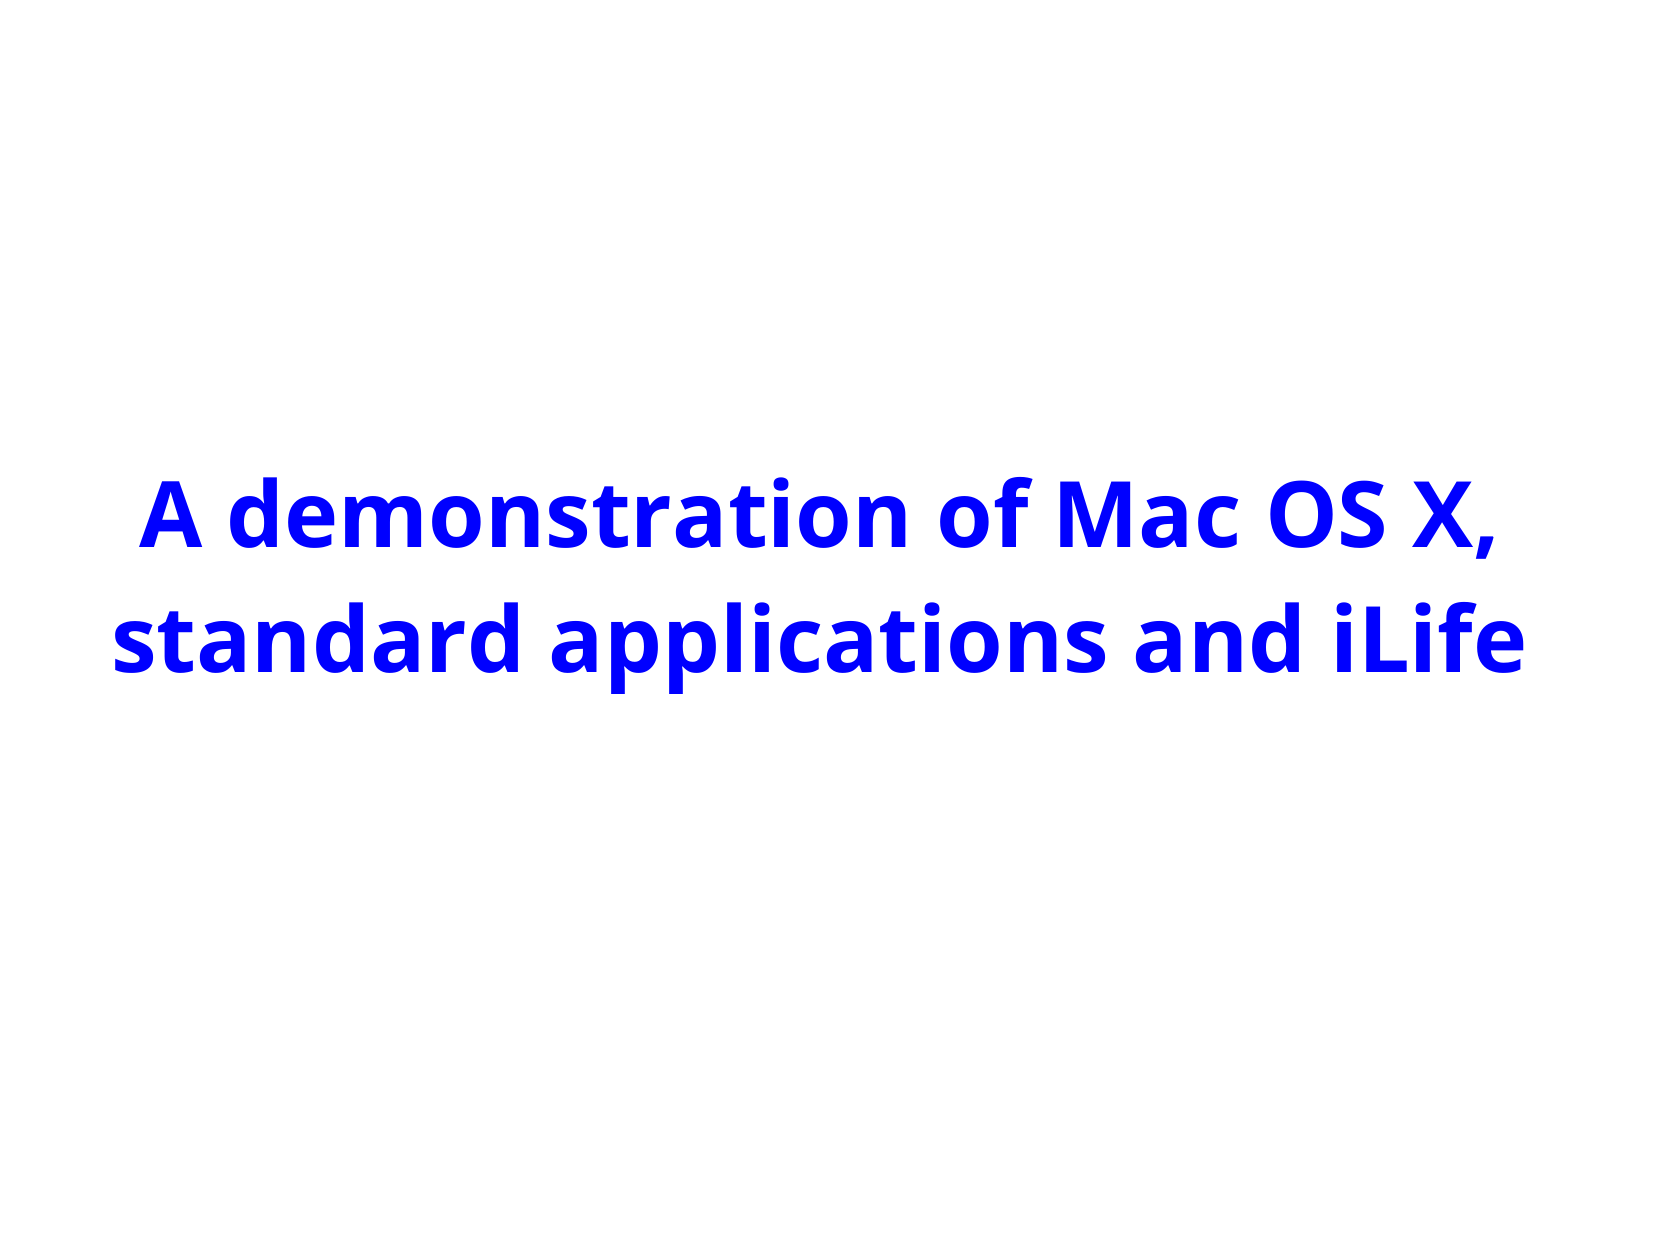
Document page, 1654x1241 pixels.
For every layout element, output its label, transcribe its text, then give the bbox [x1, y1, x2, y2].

title A demonstration of Mac OS X, standard applications and iLife [88, 465, 1552, 684]
